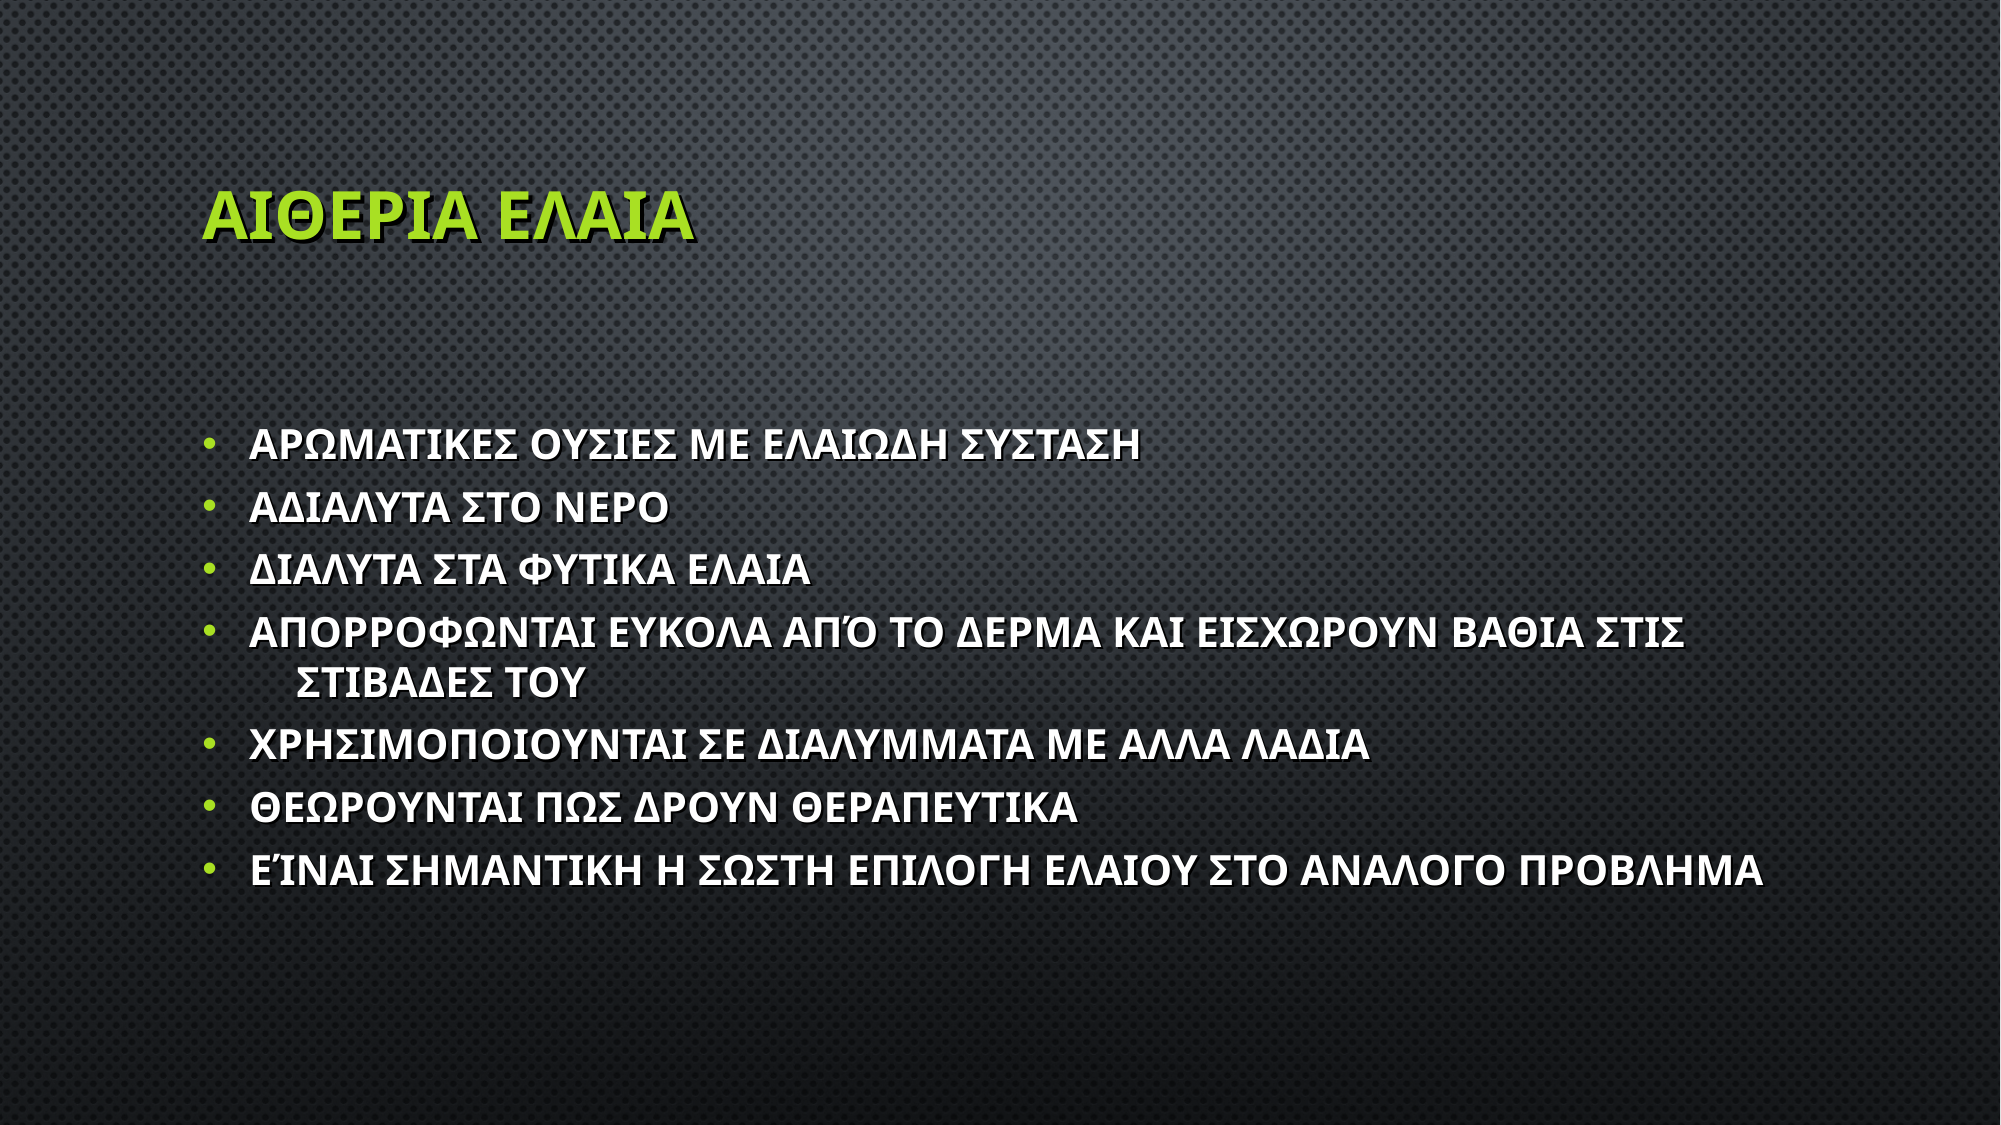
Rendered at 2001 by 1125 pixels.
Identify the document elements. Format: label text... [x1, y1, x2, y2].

title ΑΙΘΕΡΙΑ ΕΛΑΙΑ [187, 99, 796, 326]
list ΑΡΩΜΑΤΙΚΕΣ ΟΥΣΙΕΣ ΜΕ ΕΛΑΙΩΔΗ ΣΥΣΤΑΣΗ ΑΔΙΑΛΥΤΑ ΣΤΟ ΝΕΡΟ ΔΙΑΛΥΤΑ ΣΤΑ ΦΥΤΙΚΑ ΕΛΑΙΑ ΑΠΟΡΡΟΦΩΝΤΑΙ ΕΥΚΟΛΑ ΑΠΌ ΤΟ ΔΕΡΜΑ ΚΑΙ ΕΙΣΧΩΡΟΥΝ ΒΑΘΙΑ ΣΤΙΣ ΣΤΙΒΑΔΕΣ ΤΟΥ ΧΡΗΣΙΜΟΠΟΙΟΥΝΤΑΙ ΣΕ ΔΙΑΛΥΜΜΑΤΑ ΜΕ ΑΛΛΑ ΛΑΔΙΑ ΘΕΩΡΟΥΝΤΑΙ ΠΩΣ ΔΡΟΥΝ ΘΕΡΑΠΕΥΤΙΚΑ ΕΊΝΑΙ ΣΗΜΑΝΤΙΚΗ Η ΣΩΣΤΗ ΕΠΙΛΟΓΗ ΕΛΑΙΟΥ ΣΤΟ ΑΝΑΛΟΓΟ ΠΡΟΒΛΗΜΑ [187, 342, 1813, 969]
